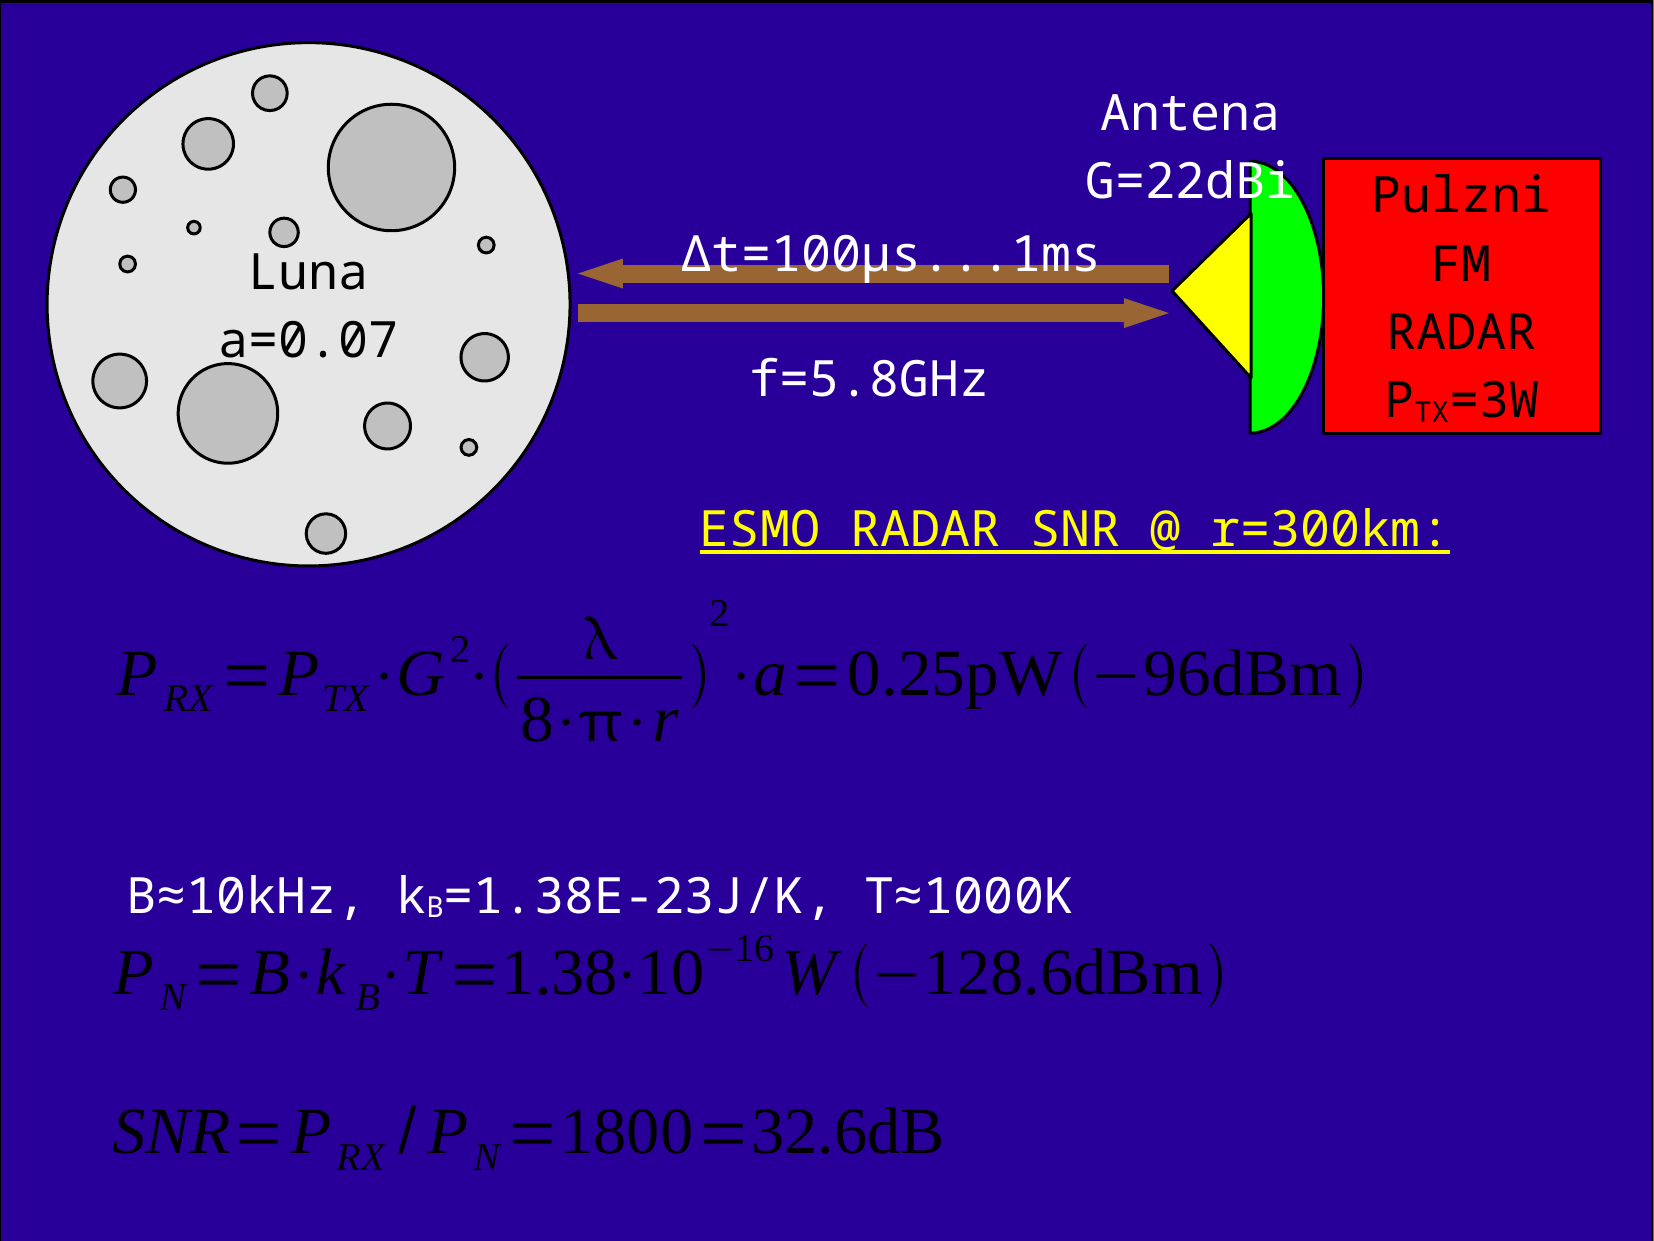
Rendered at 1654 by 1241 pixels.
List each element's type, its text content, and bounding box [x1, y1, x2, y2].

chart [93, 925, 1243, 1019]
chart [96, 589, 1384, 757]
chart [91, 1096, 960, 1181]
text_box Antena G=22dBi [1070, 69, 1313, 185]
text_box Luna a=0.07 [47, 42, 571, 566]
text_box [0, 0, 1654, 1241]
text_box ESMO RADAR SNR @ r=300km: [685, 485, 1472, 551]
text_box Pulzni FM RADAR PTX=3W [1323, 158, 1601, 434]
text_box B≈10kHz, kB=1.38E-23J/K, T≈1000K [111, 852, 1097, 934]
text_box ∆t=100μs...1ms [666, 210, 1120, 276]
text_box f=5.8GHz [734, 335, 1007, 400]
